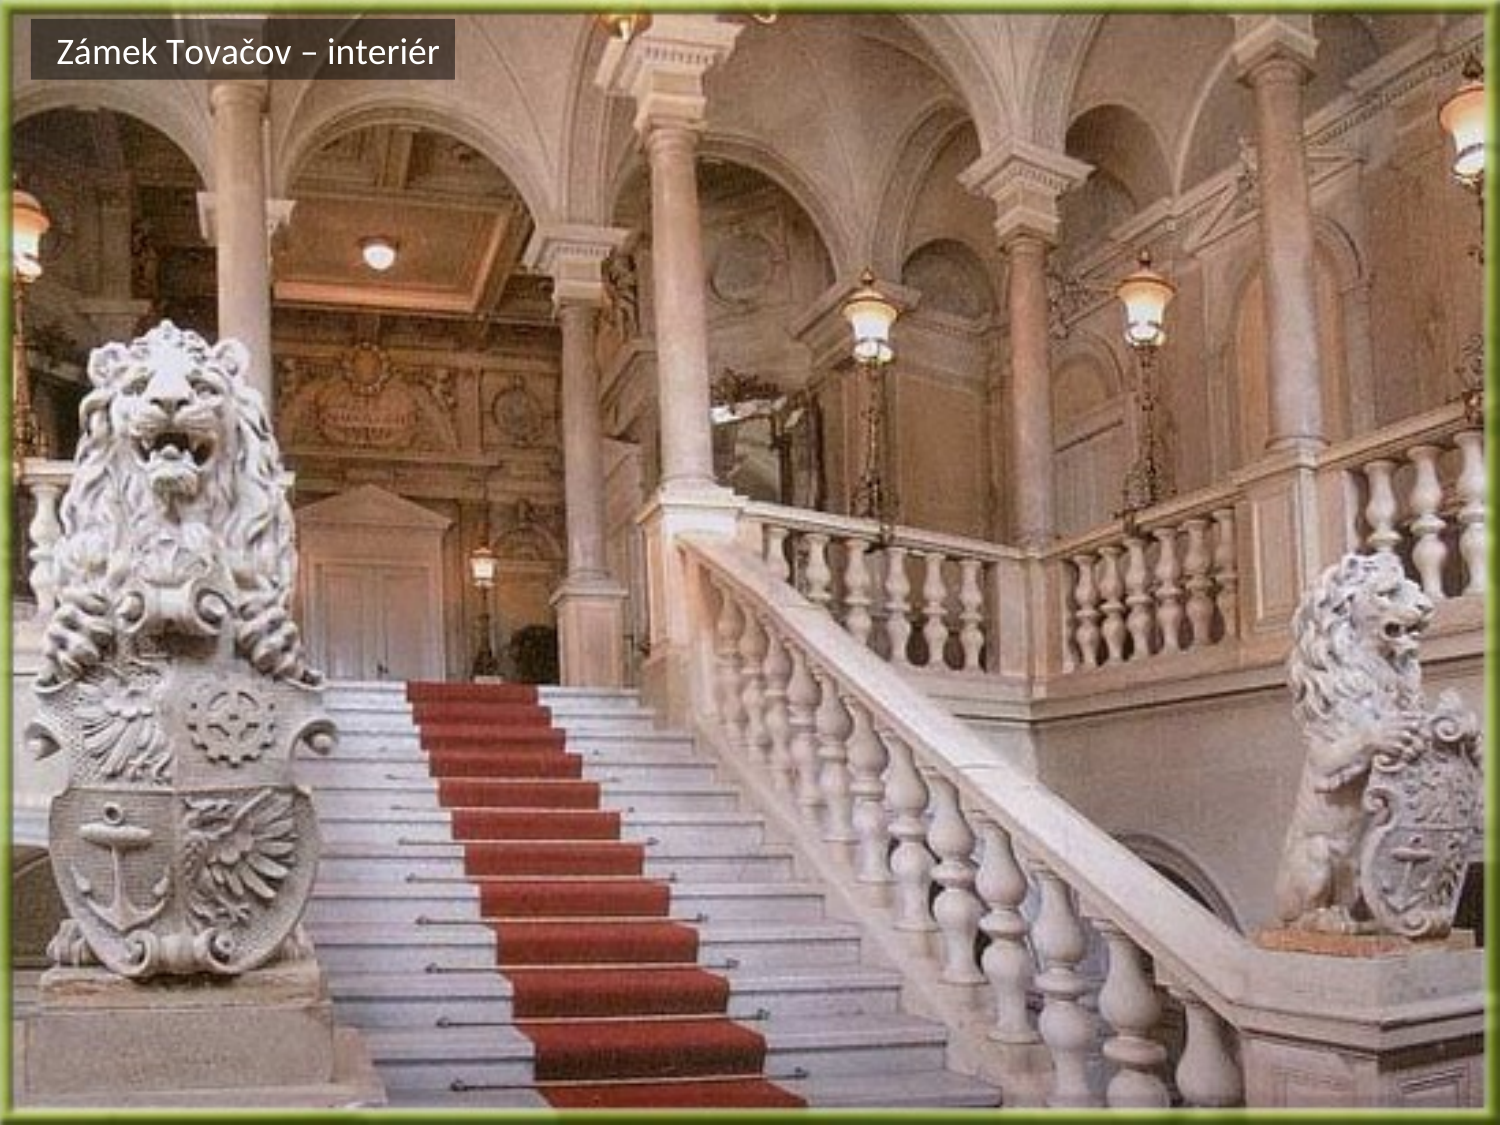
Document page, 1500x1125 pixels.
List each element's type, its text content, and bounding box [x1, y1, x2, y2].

text_box Zámek Tovačov – interiér [41, 18, 456, 80]
picture [0, 0, 1500, 1125]
text_box [30, 18, 41, 80]
